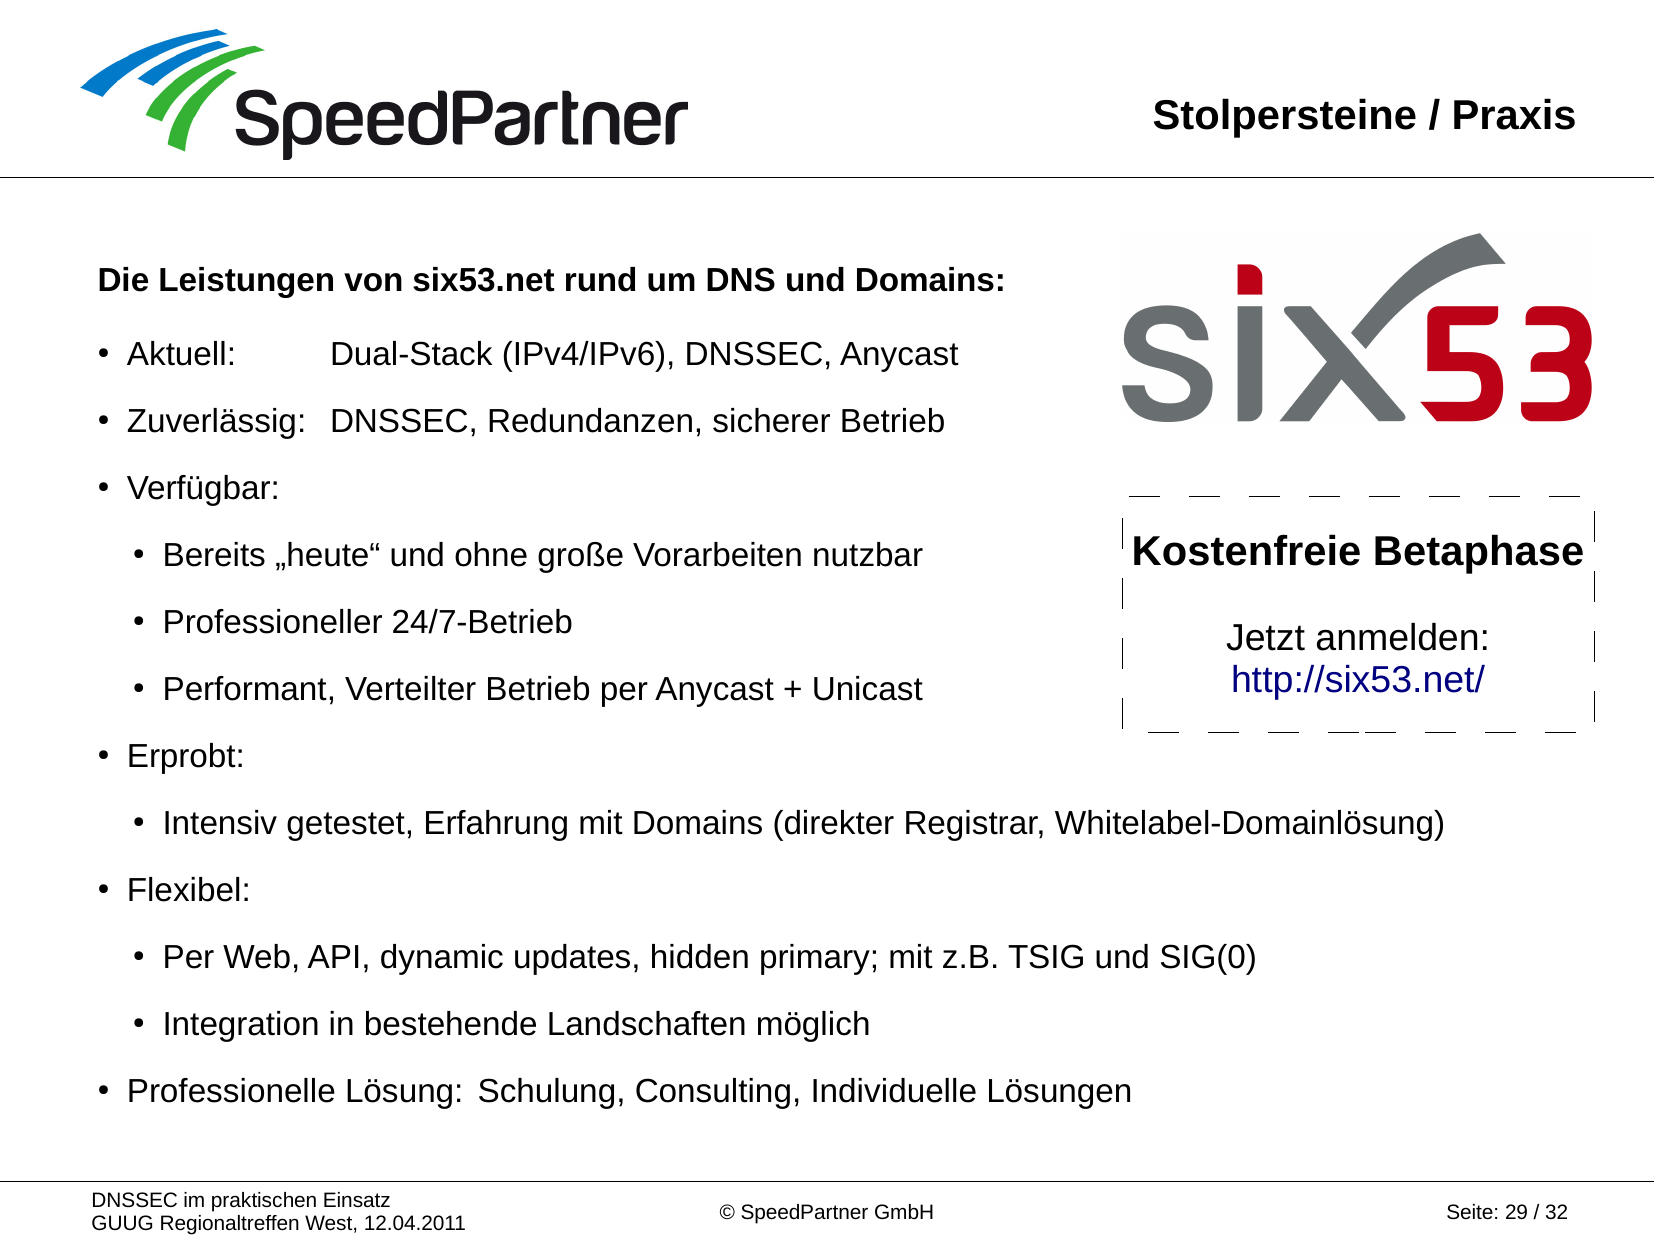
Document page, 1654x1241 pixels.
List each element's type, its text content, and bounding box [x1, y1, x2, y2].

title Stolpersteine / Praxis [590, 70, 1577, 160]
text_box Kostenfreie Betaphase Jetzt anmelden: http://six53.net/ [1122, 496, 1595, 733]
text_box Die Leistungen von six53.net rund um DNS und Domains: Aktuell: Dual-Stack (IPv4/IPv6), DNSSEC, Anycast Zuverlässig: DNSSEC, Redundanzen, sicherer Betrieb Verfügbar: Bereits „heute“ und ohne große Vorarbeiten nutzbar Professioneller 24/7-Betrieb Performant, Verteilter Betrieb per Anycast + Unicast Erprobt: Intensiv getestet, Erfahrung mit Domains (direkter Registrar, Whitelabel-Domainlösung) Flexibel: Per Web, API, dynamic updates, hidden primary; mit z.B. TSIG und SIG(0) Integration in bestehende Landschaften möglich Professionelle Lösung: Schulung, Consulting, Individuelle Lösungen [82, 253, 1565, 1151]
picture [80, 29, 688, 160]
picture [1122, 230, 1595, 422]
